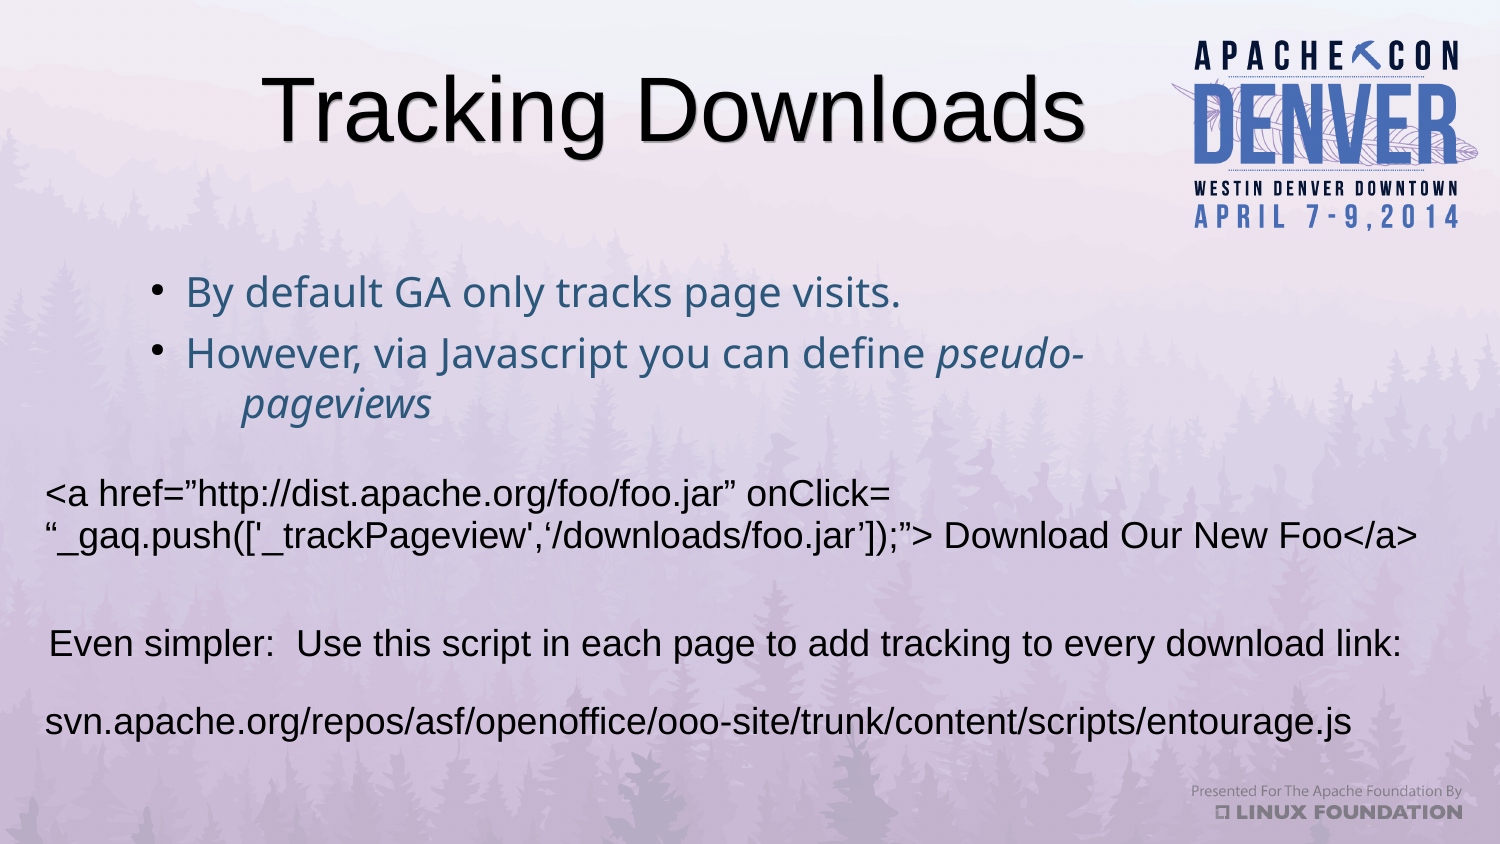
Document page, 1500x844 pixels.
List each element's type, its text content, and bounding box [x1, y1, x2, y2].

text_box svn.apache.org/repos/asf/openoffice/ooo-site/trunk/content/scripts/entourage.js [30, 693, 1481, 751]
text_box Even simpler: Use this script in each page to add tracking to every download link: [33, 615, 1417, 672]
picture [0, 0, 1500, 844]
text_box By default GA only tracks page visits. However, via Javascript you can define pseudo-pageviews [135, 258, 1176, 331]
text_box <a href=”http://dist.apache.org/foo/foo.jar” onClick= “_gaq.push(['_trackPageview',‘/downloads/foo.jar’]);”> Download Our New Foo</a> [30, 465, 1471, 564]
title Tracking Downloads [0, 39, 1351, 181]
